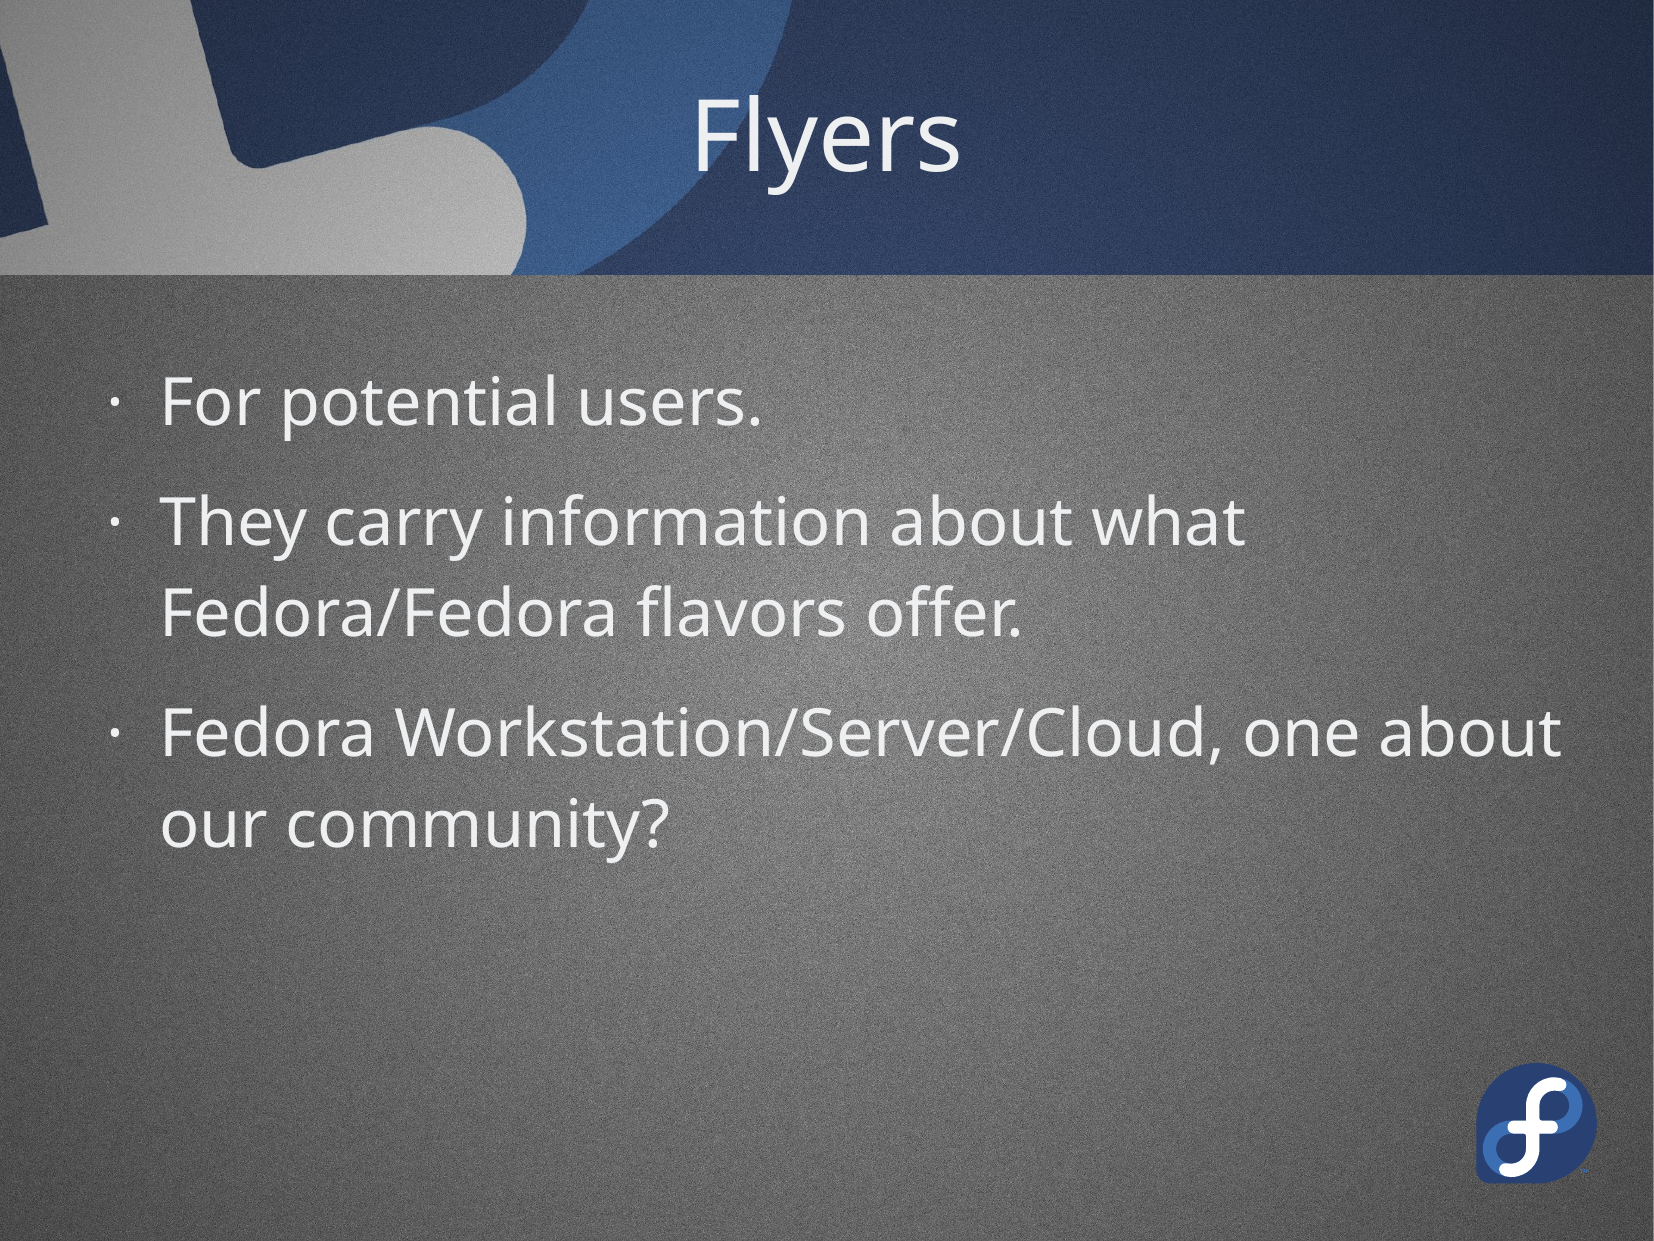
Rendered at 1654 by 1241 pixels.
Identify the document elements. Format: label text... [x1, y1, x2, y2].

title Flyers [88, 29, 1565, 237]
picture [0, 0, 1654, 1241]
list For potential users. They carry information about what Fedora/Fedora flavors offer. Fedora Workstation/Server/Cloud, one about our community? [88, 354, 1565, 1063]
